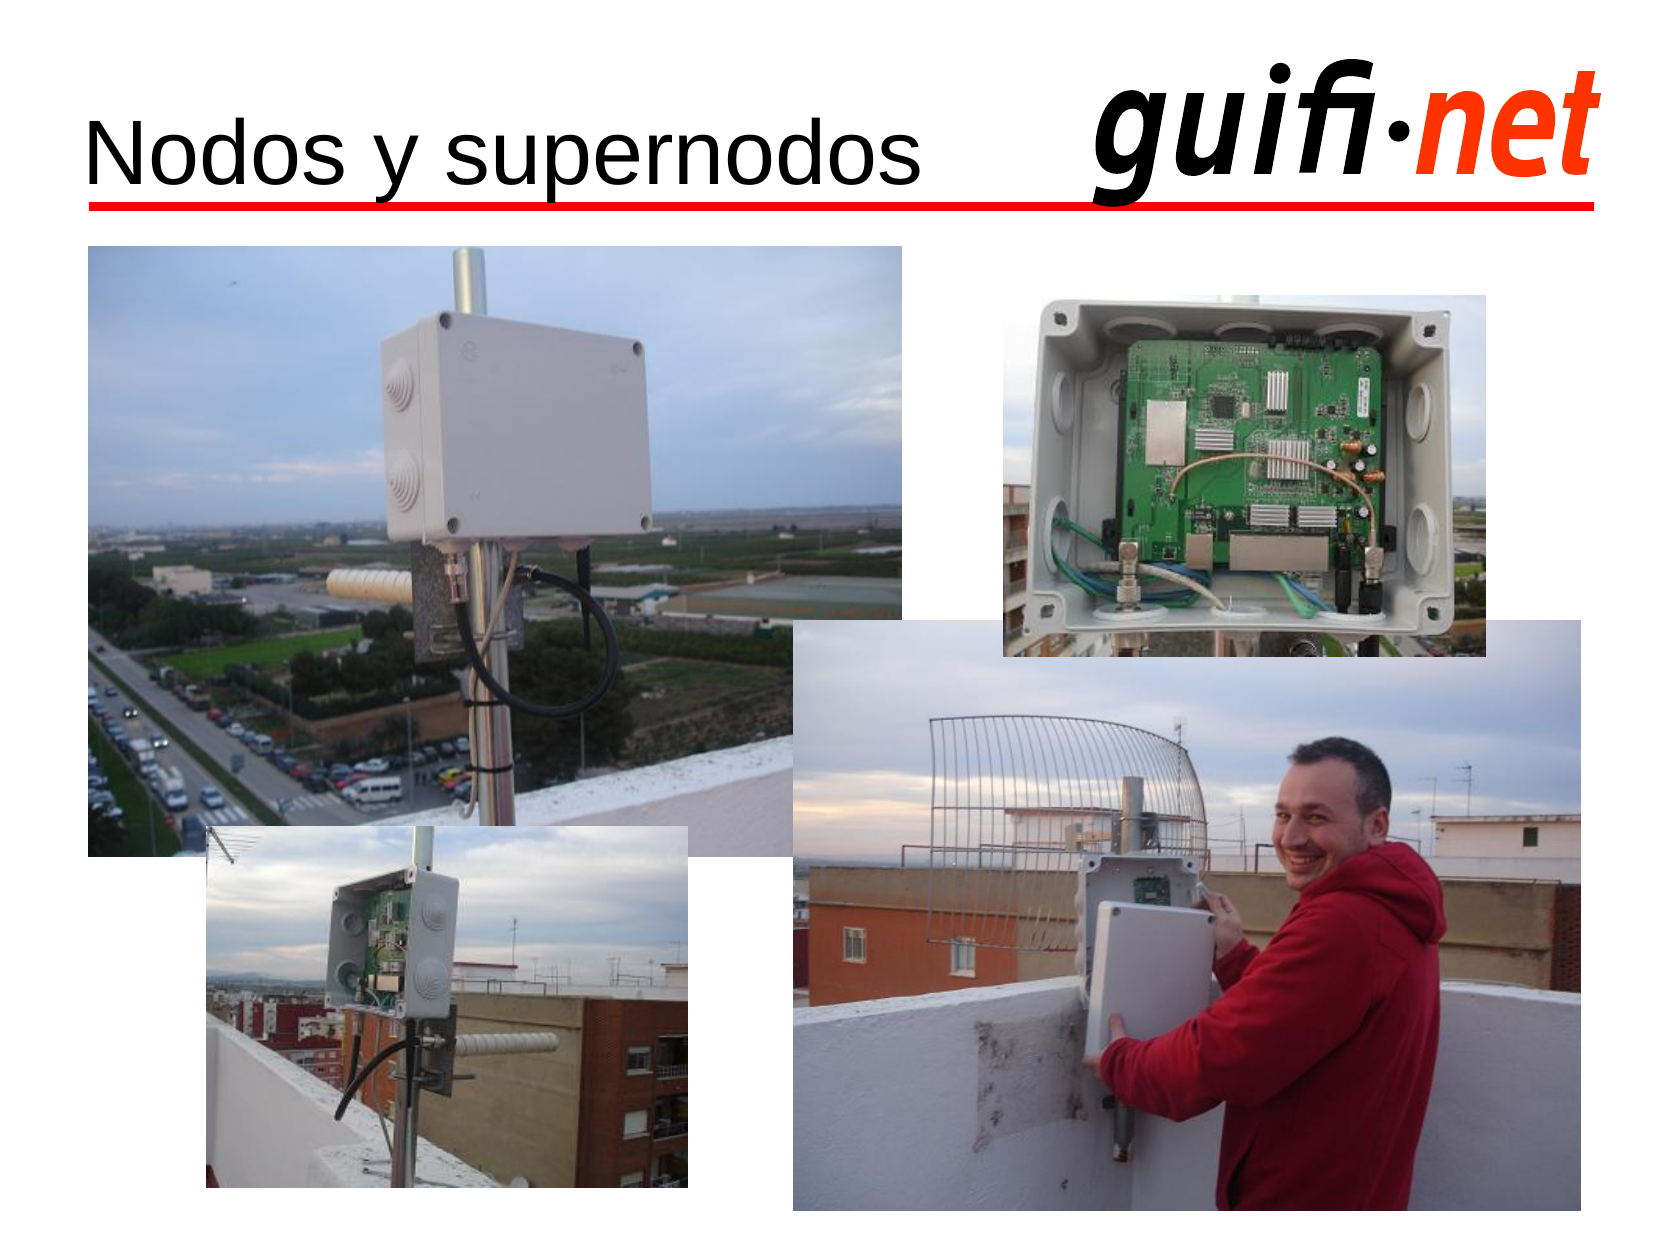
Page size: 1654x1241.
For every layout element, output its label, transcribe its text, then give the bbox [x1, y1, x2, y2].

picture [88, 246, 1581, 1211]
title Nodos y supernodos [82, 56, 1571, 250]
